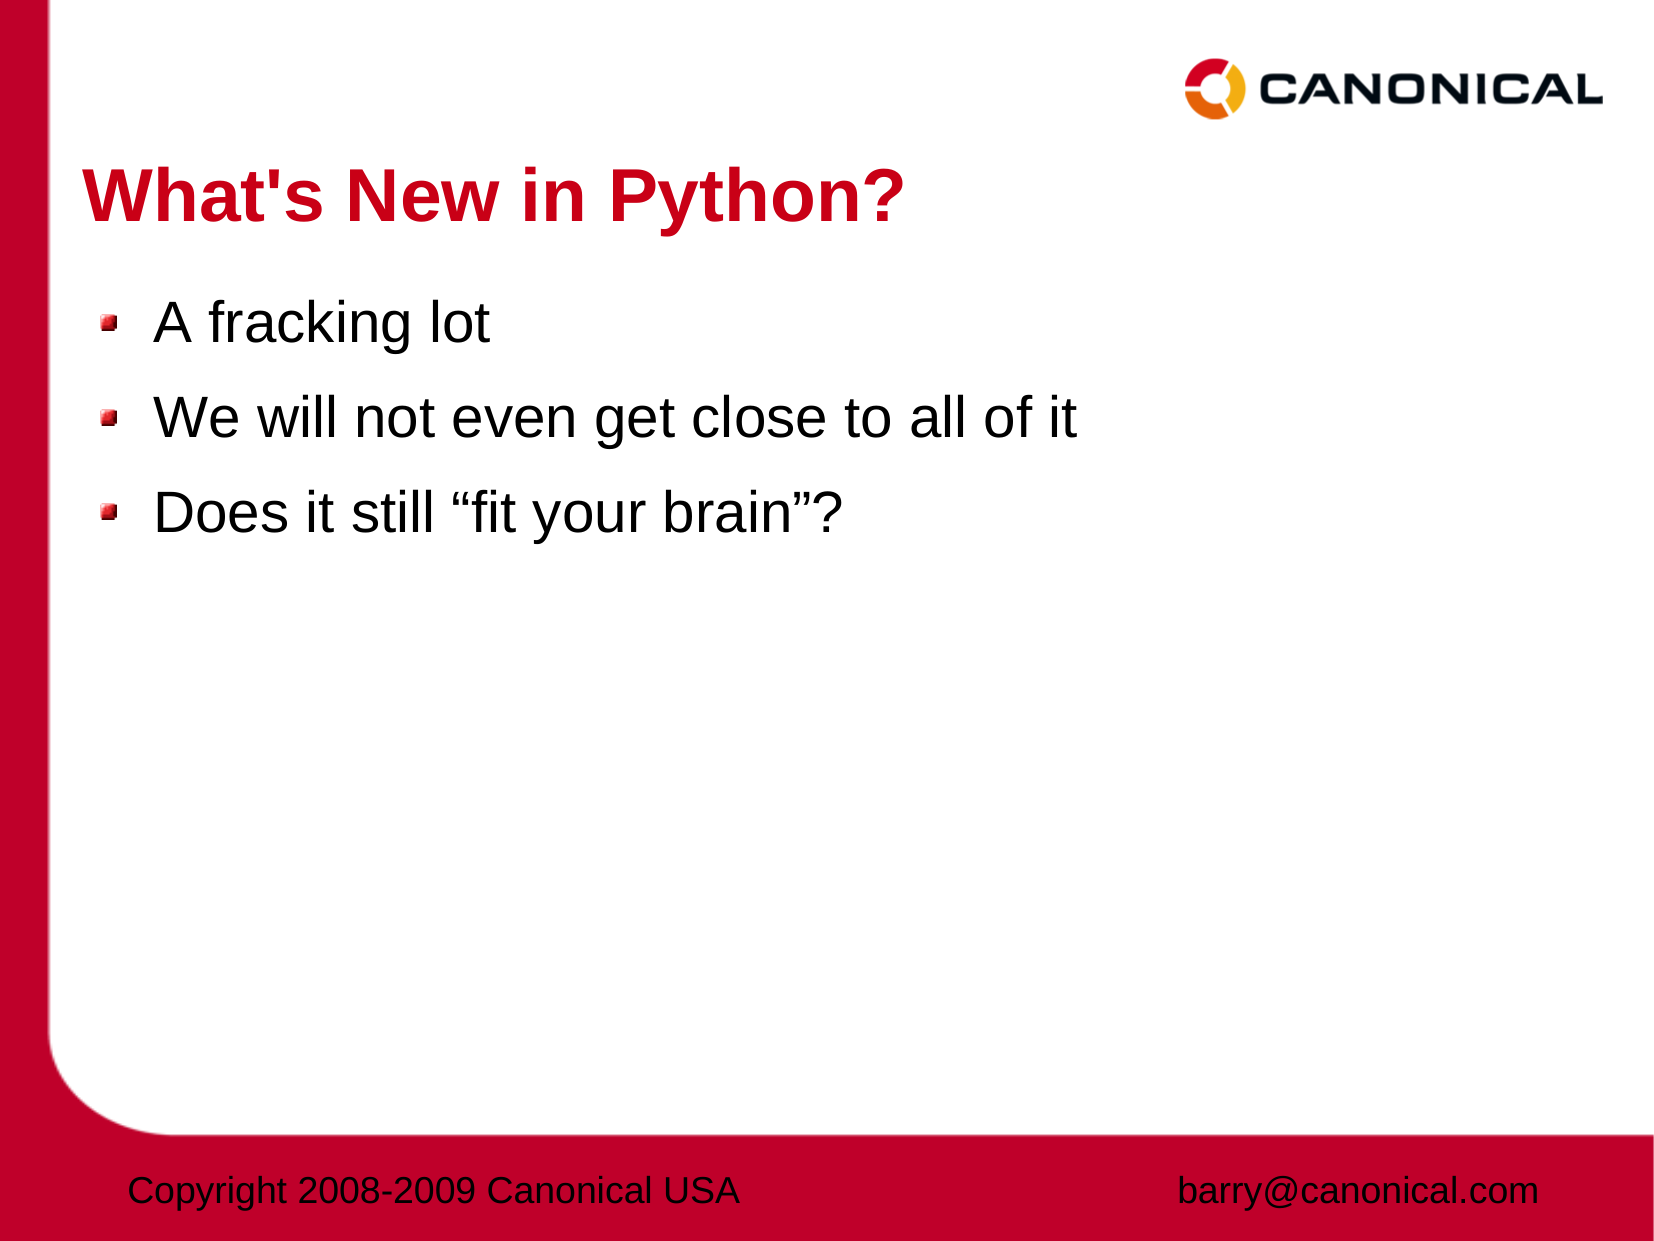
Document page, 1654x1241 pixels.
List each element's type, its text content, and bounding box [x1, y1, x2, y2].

picture [0, 0, 1654, 1241]
list A fracking lot We will not even get close to all of it Does it still “fit your brain”? [82, 290, 1571, 1109]
title What's New in Python? [82, 104, 1571, 287]
